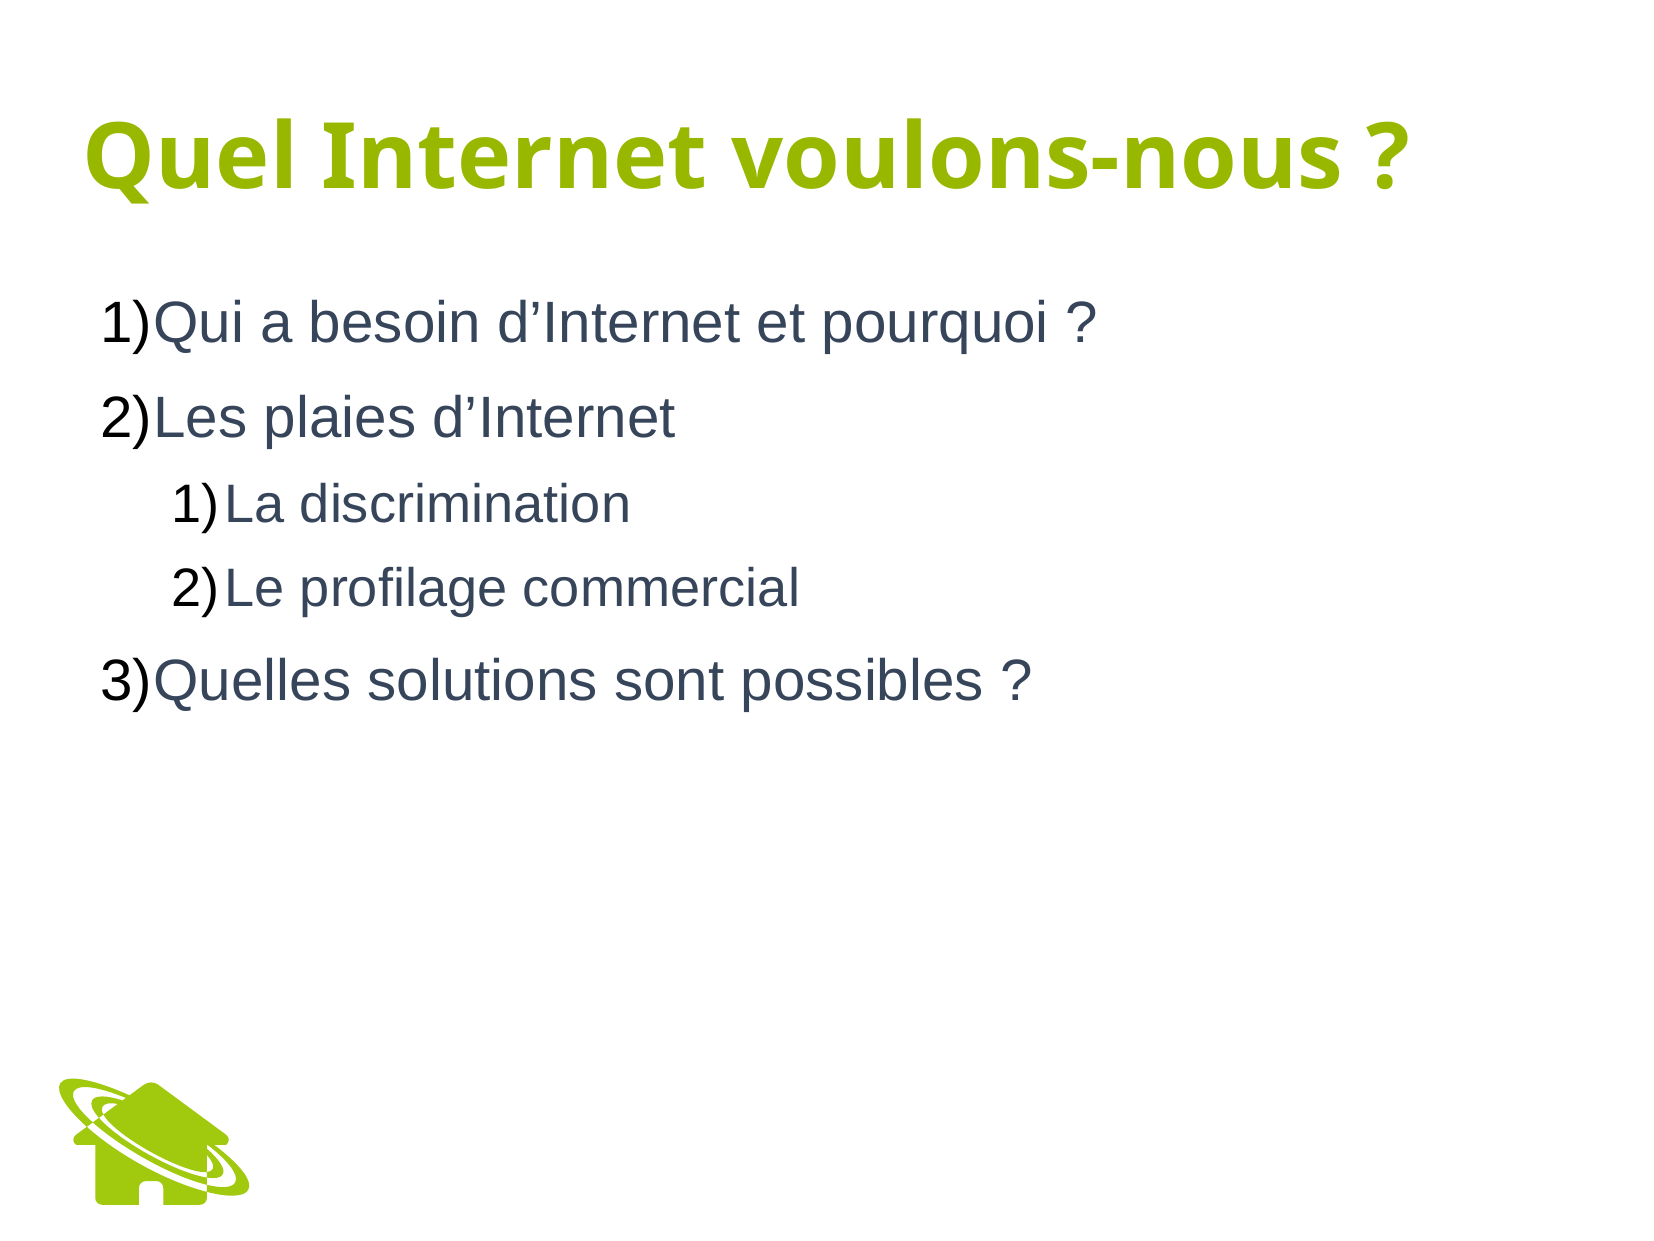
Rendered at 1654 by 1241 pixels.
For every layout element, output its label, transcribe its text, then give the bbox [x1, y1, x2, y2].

list Qui a besoin d’Internet et pourquoi ? Les plaies d’Internet La discrimination Le profilage commercial Quelles solutions sont possibles ? [82, 290, 1571, 1010]
title Quel Internet voulons-nous ? [82, 49, 1571, 257]
